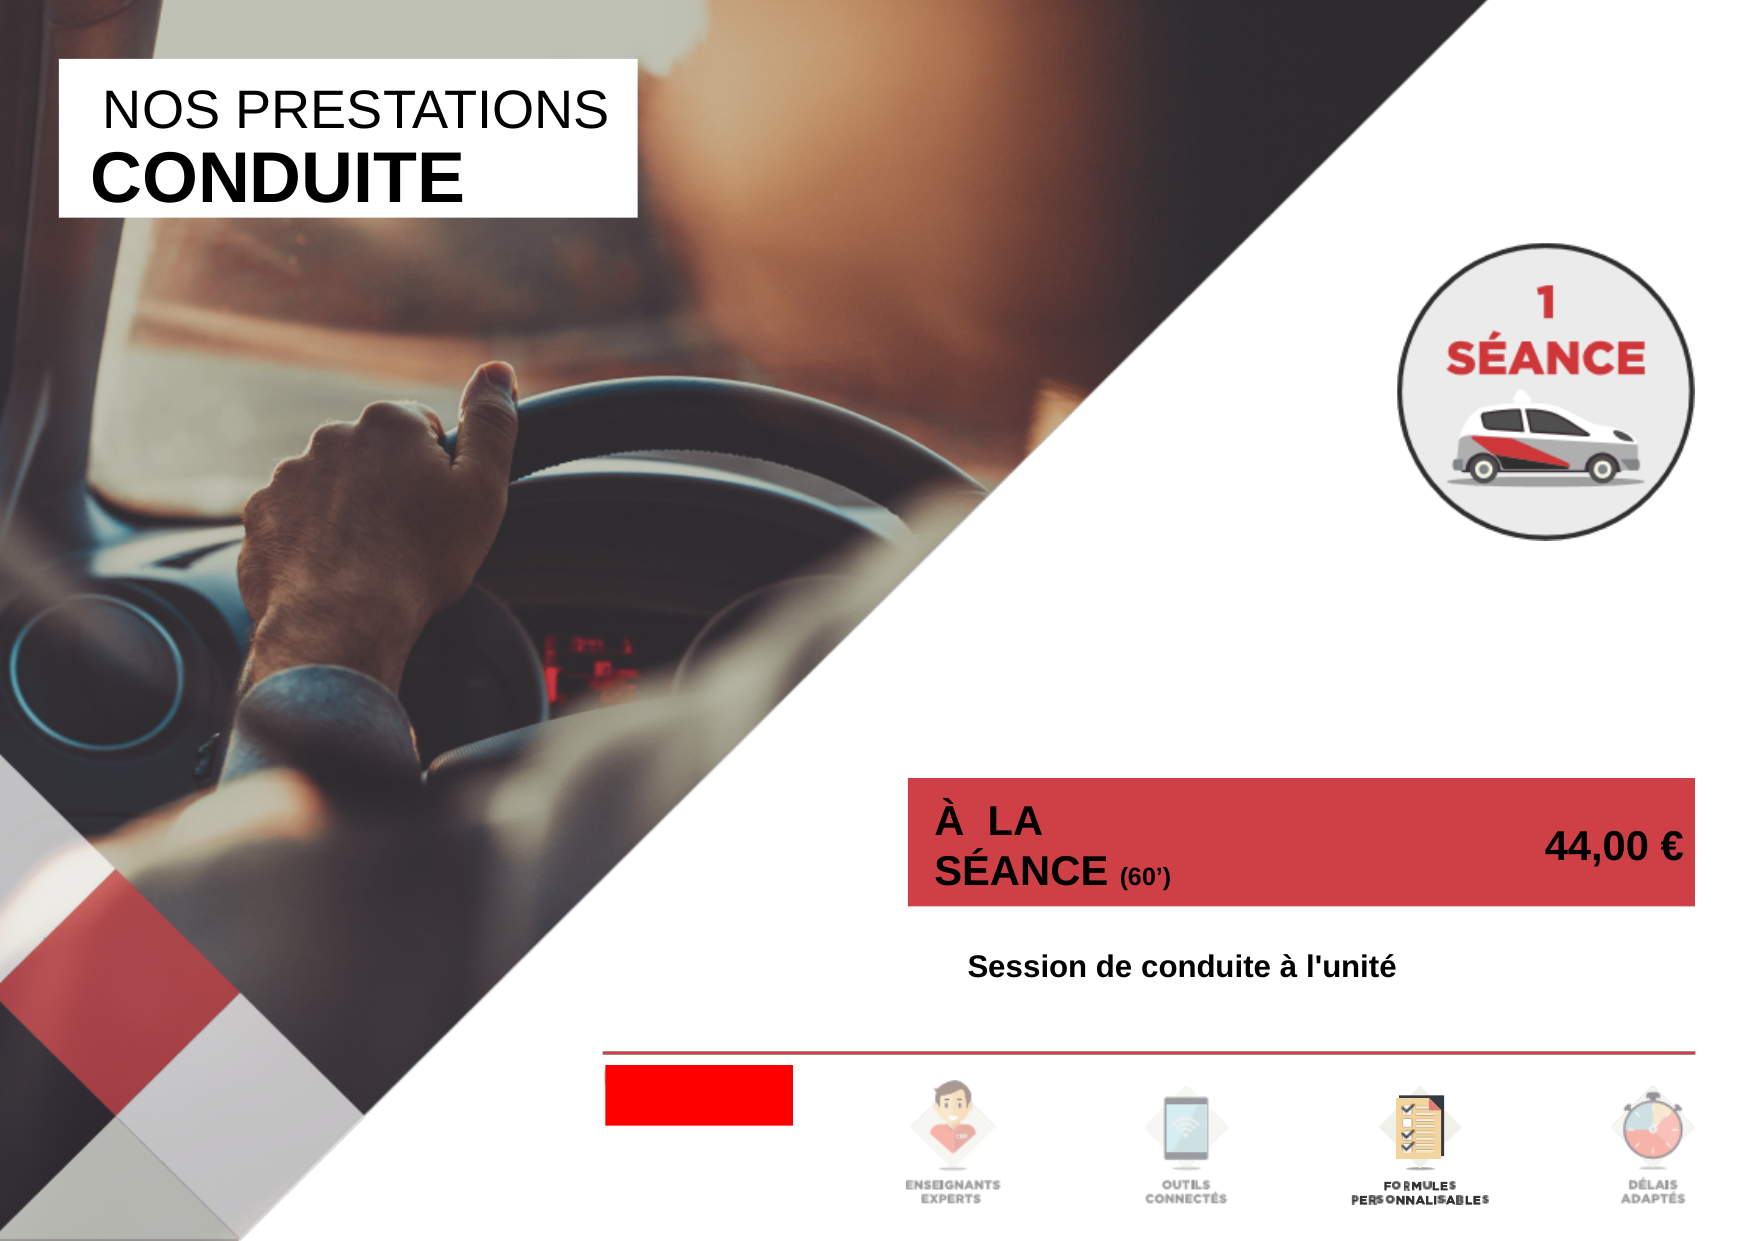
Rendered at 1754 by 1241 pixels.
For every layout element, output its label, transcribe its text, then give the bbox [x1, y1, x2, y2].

text_box Session de conduite à l'unité [967, 946, 1398, 985]
text_box [1406, 1195, 1433, 1205]
text_box [1378, 1085, 1462, 1169]
text_box [605, 1065, 793, 1126]
picture [0, 0, 1697, 1241]
text_box [1432, 1181, 1448, 1191]
text_box [907, 778, 1695, 907]
text_box 44,00 € [1544, 819, 1685, 870]
text_box [1384, 1181, 1392, 1191]
text_box CONDUITE [90, 130, 466, 217]
text_box [1412, 1181, 1422, 1191]
text_box [1359, 1195, 1368, 1205]
text_box NOS PRESTATIONS [102, 74, 611, 140]
text_box [1396, 1195, 1405, 1205]
text_box [1445, 1195, 1456, 1205]
text_box [1465, 1195, 1481, 1205]
text_box [58, 58, 638, 218]
text_box À LA SÉANCE (60’) [934, 793, 1172, 894]
